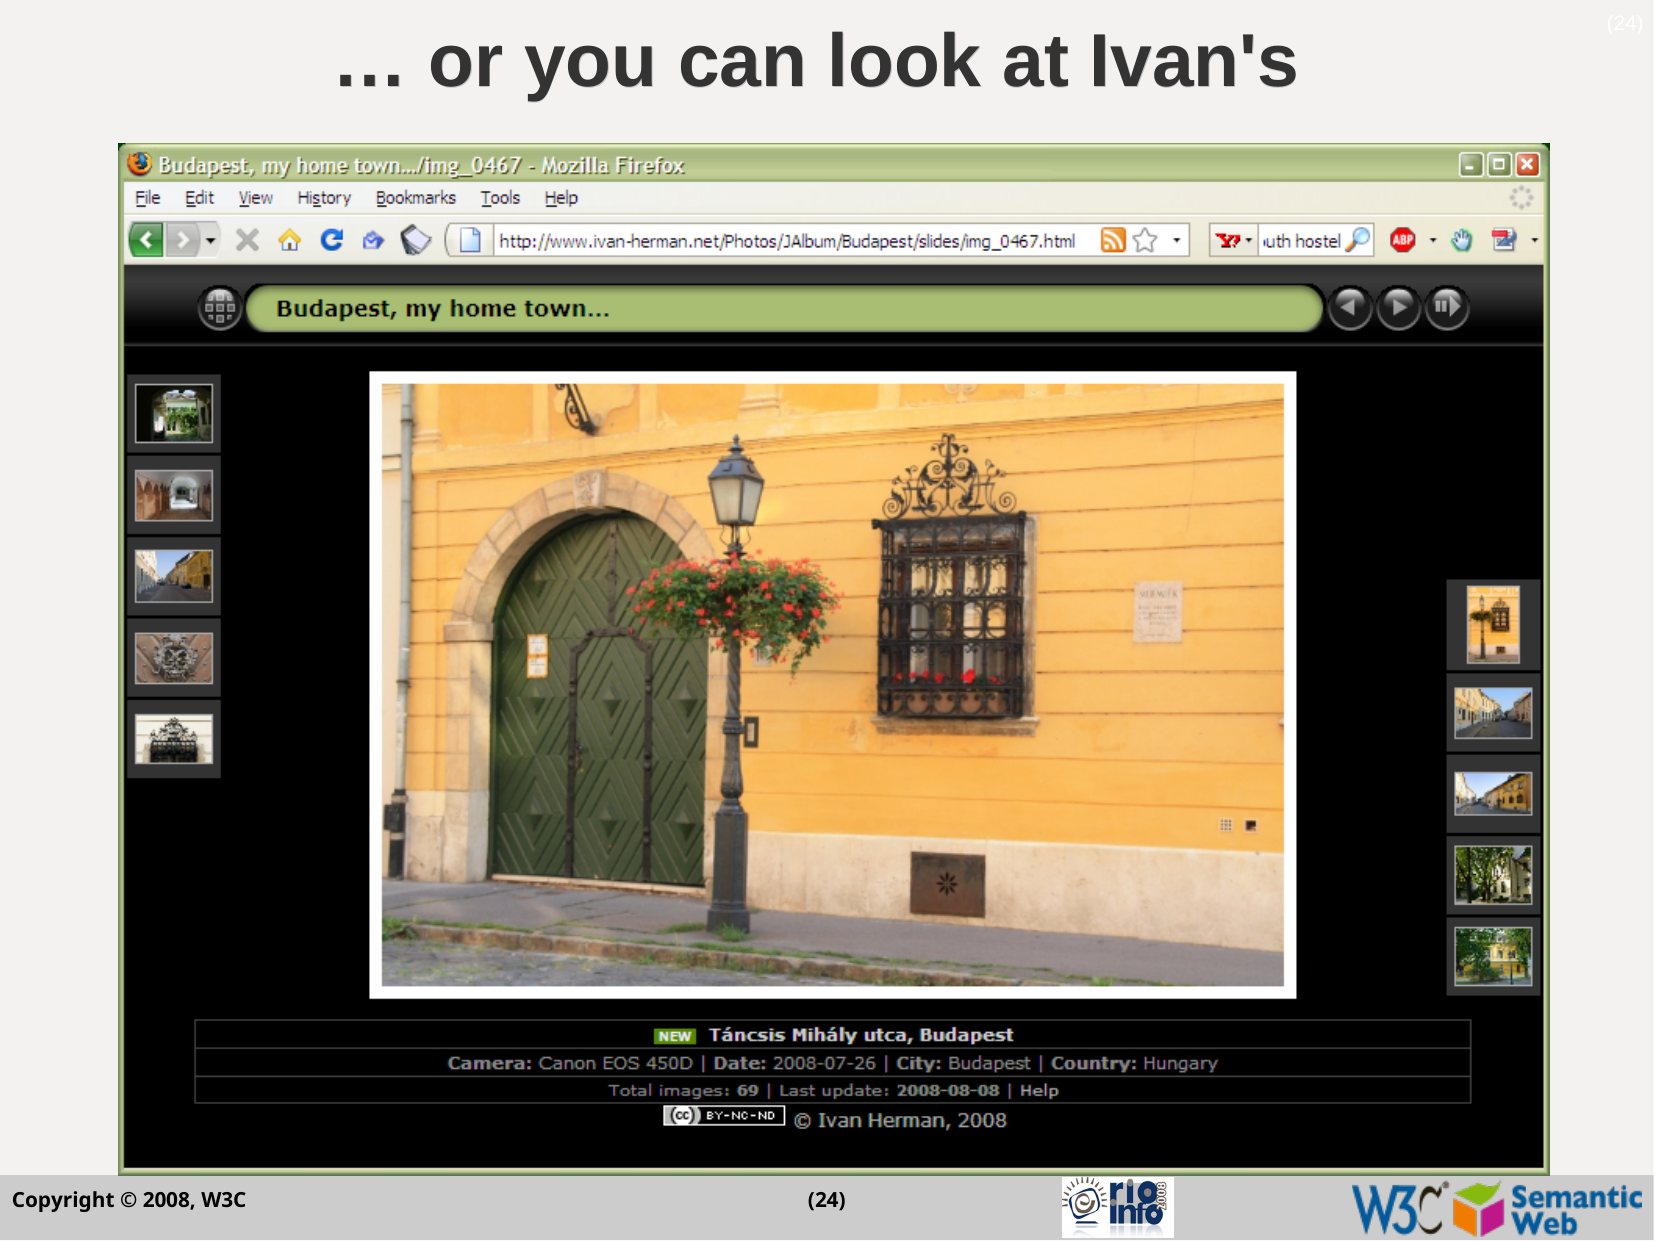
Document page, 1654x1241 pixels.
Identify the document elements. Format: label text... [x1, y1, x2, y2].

picture [1352, 1178, 1642, 1237]
title … or you can look at Ivan's [0, 0, 1654, 119]
picture [118, 143, 1550, 1176]
picture [1062, 1177, 1174, 1238]
